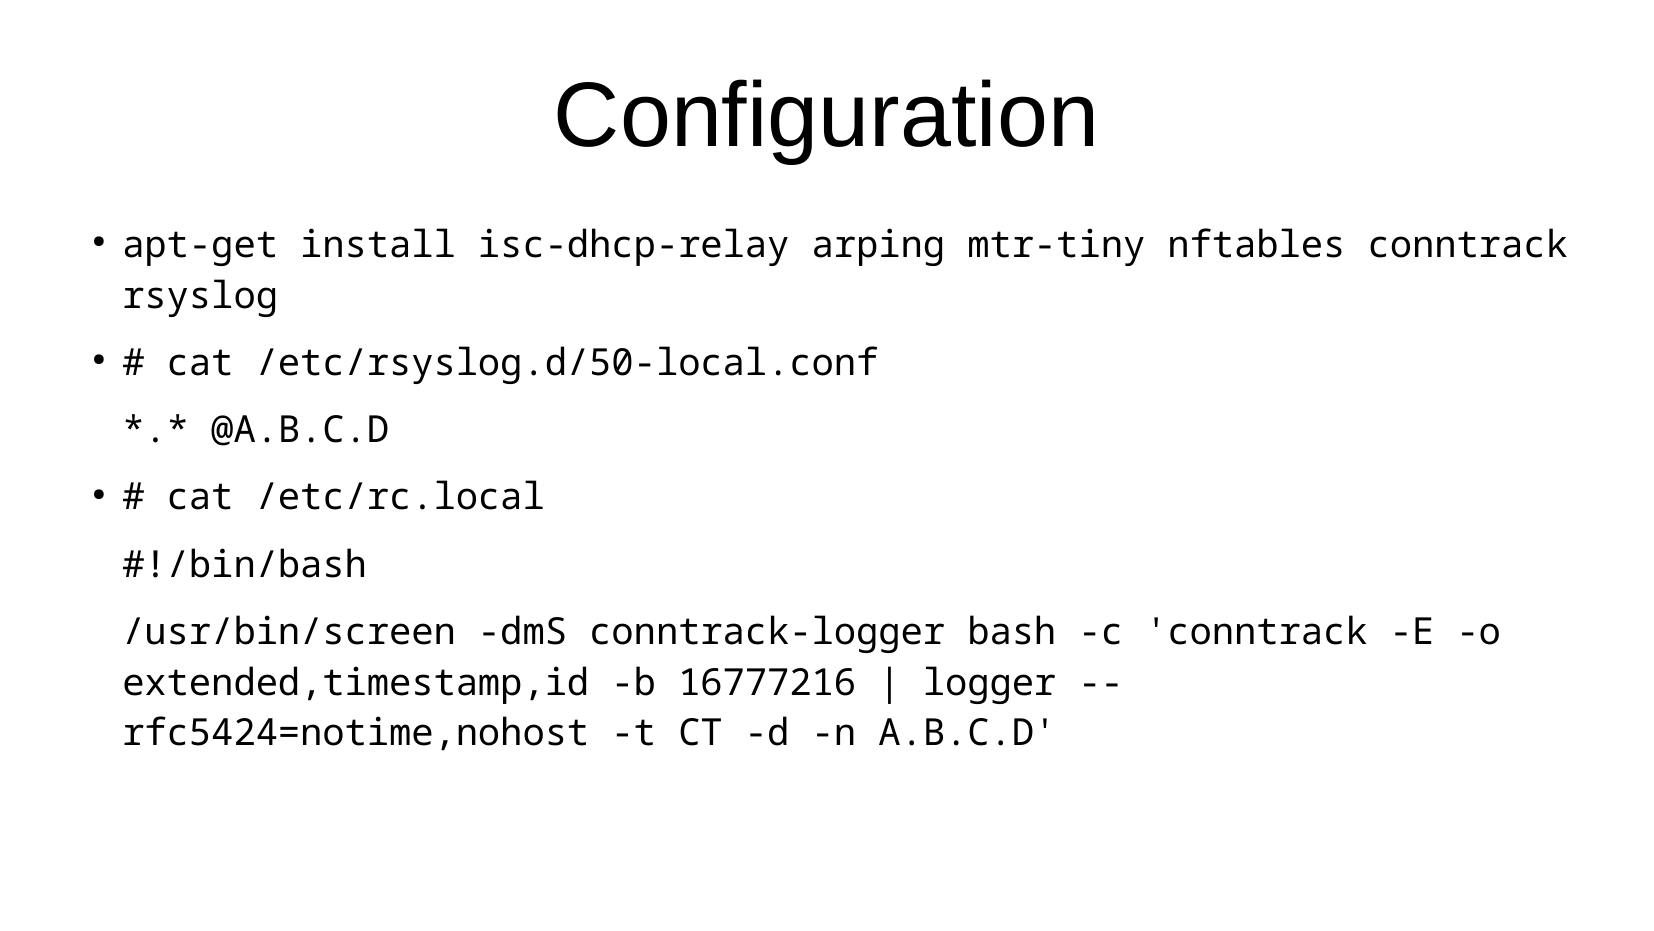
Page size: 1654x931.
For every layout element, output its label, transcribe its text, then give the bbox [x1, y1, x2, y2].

list apt-get install isc-dhcp-relay arping mtr-tiny nftables conntrack rsyslog # cat /etc/rsyslog.d/50-local.conf *.* @A.B.C.D # cat /etc/rc.local #!/bin/bash /usr/bin/screen -dmS conntrack-logger bash -c 'conntrack -E -o extended,timestamp,id -b 16777216 | logger --rfc5424=notime,nohost -t CT -d -n A.B.C.D' [82, 217, 1571, 758]
title Configuration [82, 37, 1571, 193]
